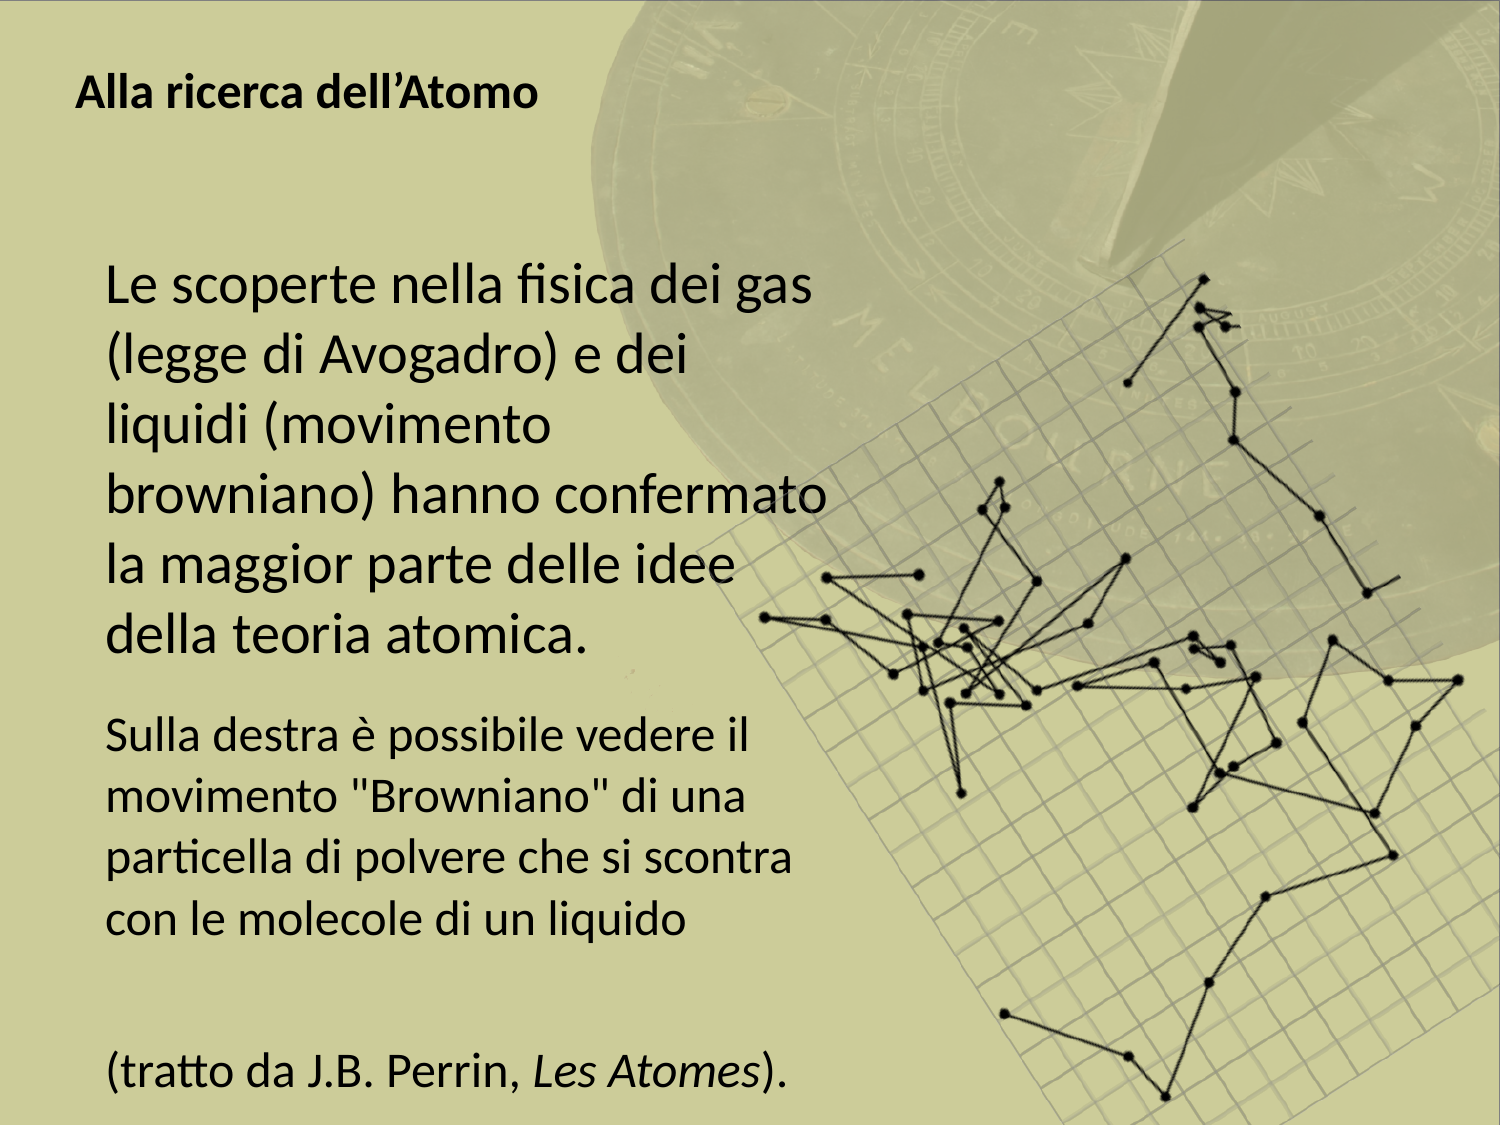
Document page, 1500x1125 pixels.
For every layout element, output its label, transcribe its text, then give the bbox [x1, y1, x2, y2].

picture [694, 238, 1500, 1125]
text_box Le scoperte nella fisica dei gas (legge di Avogadro) e dei liquidi (movimento browniano) hanno confermato la maggior parte delle idee della teoria atomica. Sulla destra è possibile vedere il movimento "Browniano" di una particella di polvere che si scontra con le molecole di un liquido (tratto da J.B. Perrin, Les Atomes). [105, 164, 833, 945]
title Alla ricerca dell’Atomo [75, 56, 642, 120]
